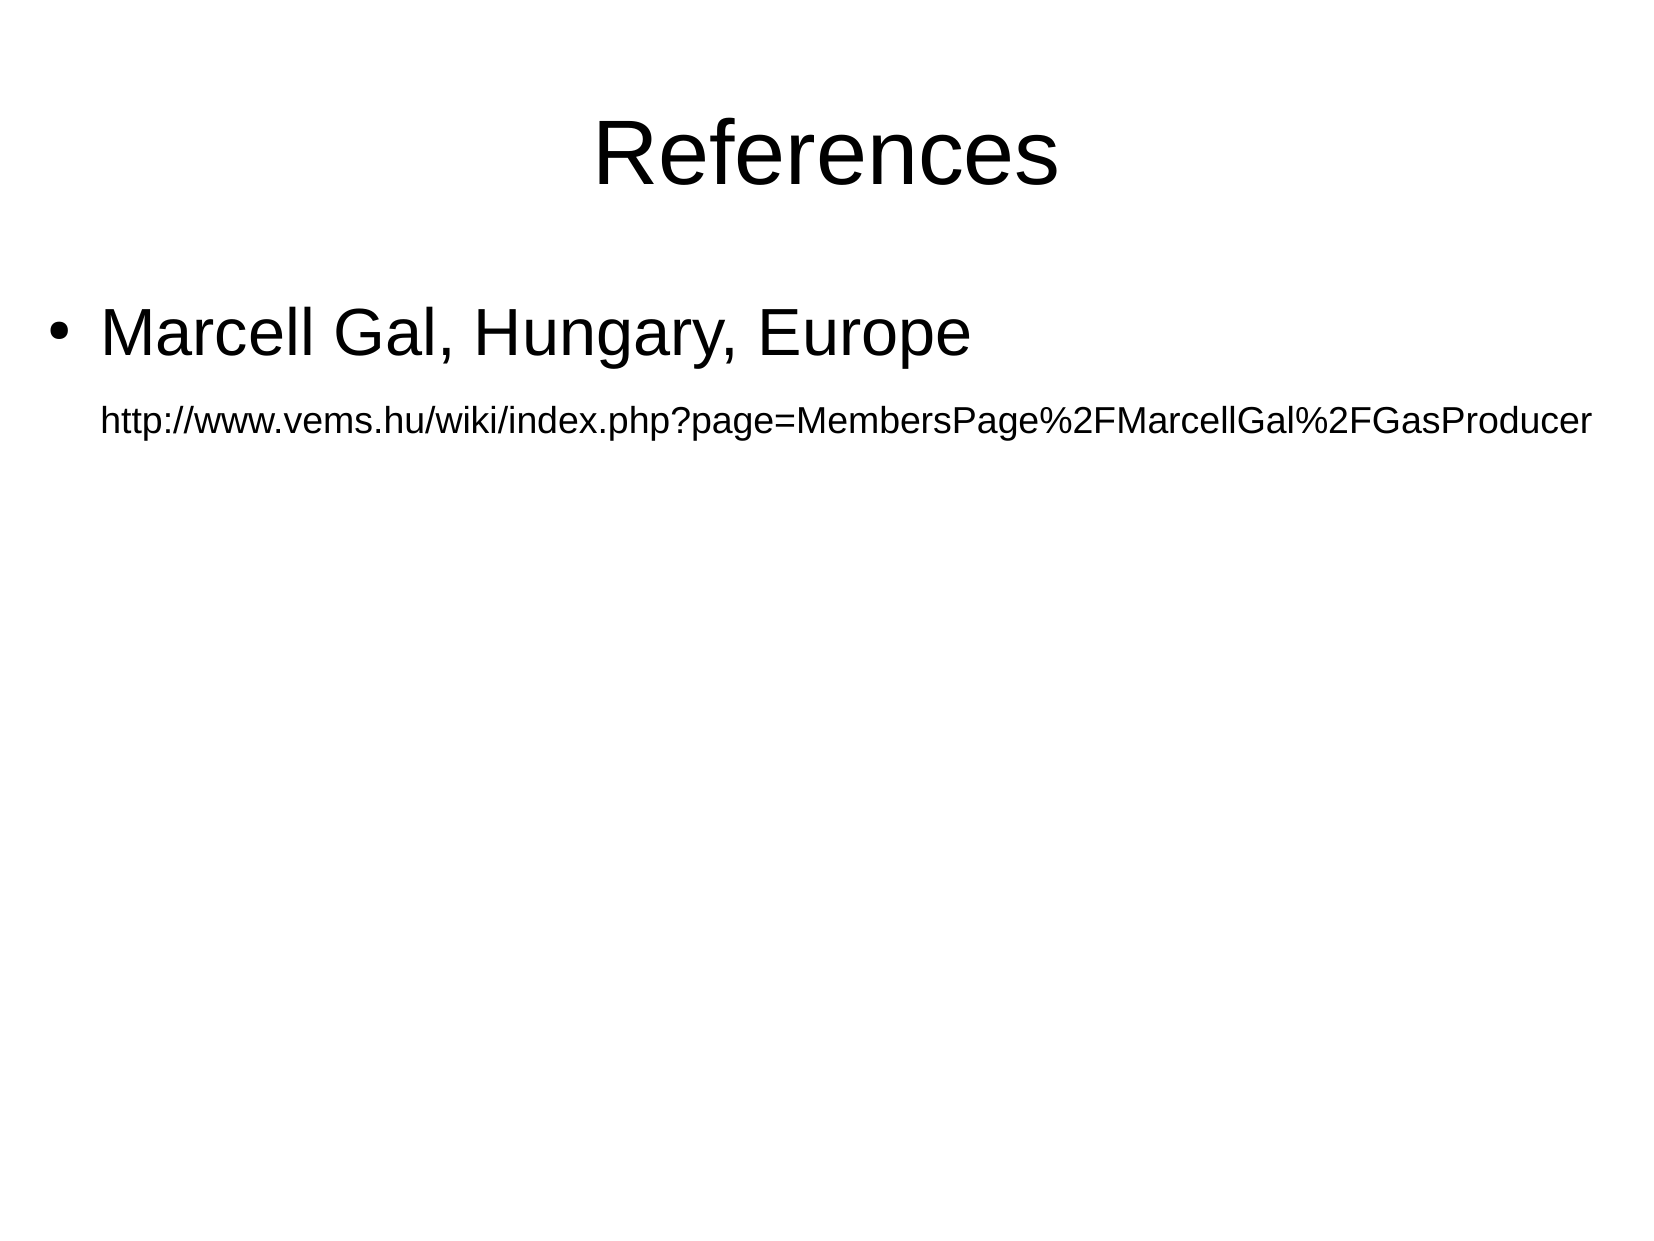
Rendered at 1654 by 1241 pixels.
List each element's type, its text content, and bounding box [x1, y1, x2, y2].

title References [82, 56, 1571, 250]
list Marcell Gal, Hungary, Europe http://www.vems.hu/wiki/index.php?page=MembersPage%2FMarcellGal%2FGasProducer [29, 295, 1625, 1114]
